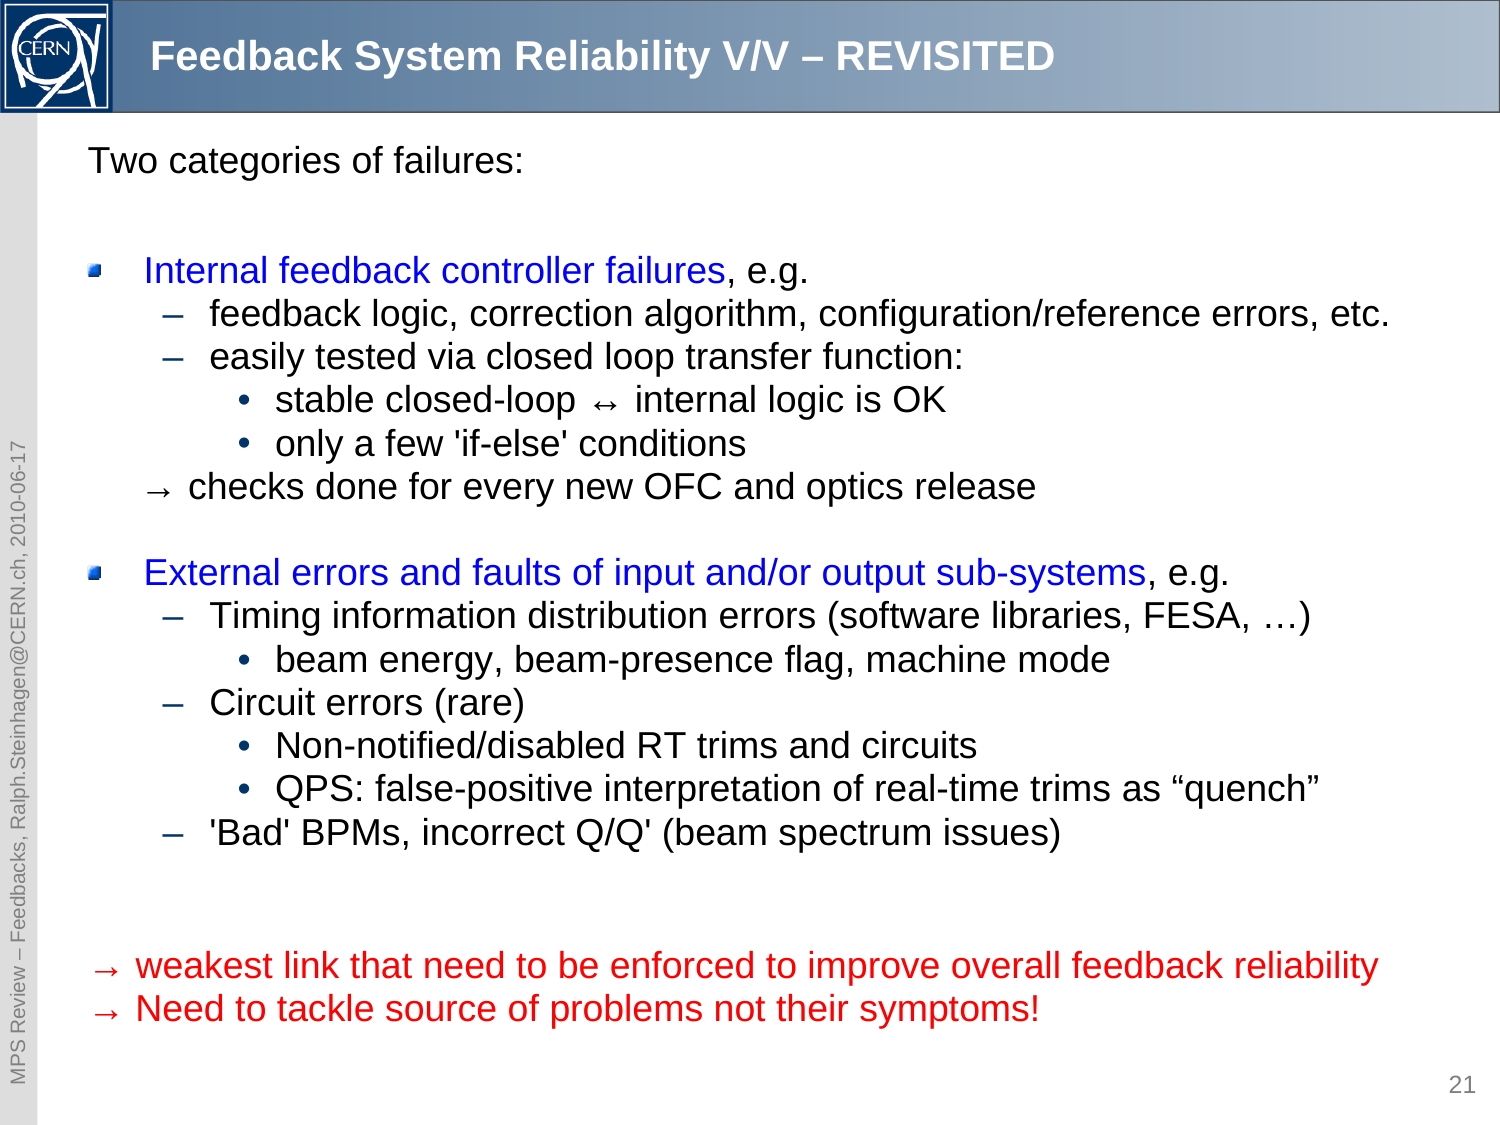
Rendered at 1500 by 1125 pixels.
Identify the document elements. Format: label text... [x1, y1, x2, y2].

title Feedback System Reliability V/V – REVISITED [150, 7, 1201, 106]
picture [0, 0, 113, 113]
list Two categories of failures: Internal feedback controller failures, e.g. feedback logic, correction algorithm, configuration/reference errors, etc. easily tested via closed loop transfer function: stable closed-loop ↔ internal logic is OK only a few 'if-else' conditions → checks done for every new OFC and optics release External errors and faults of input and/or output sub-systems, e.g. Timing information distribution errors (software libraries, FESA, …) beam energy, beam-presence flag, machine mode Circuit errors (rare) Non-notified/disabled RT trims and circuits QPS: false-positive interpretation of real-time trims as “quench” 'Bad' BPMs, incorrect Q/Q' (beam spectrum issues) → weakest link that need to be enforced to improve overall feedback reliability → Need to tackle source of problems not their symptoms! [87, 137, 1438, 1030]
